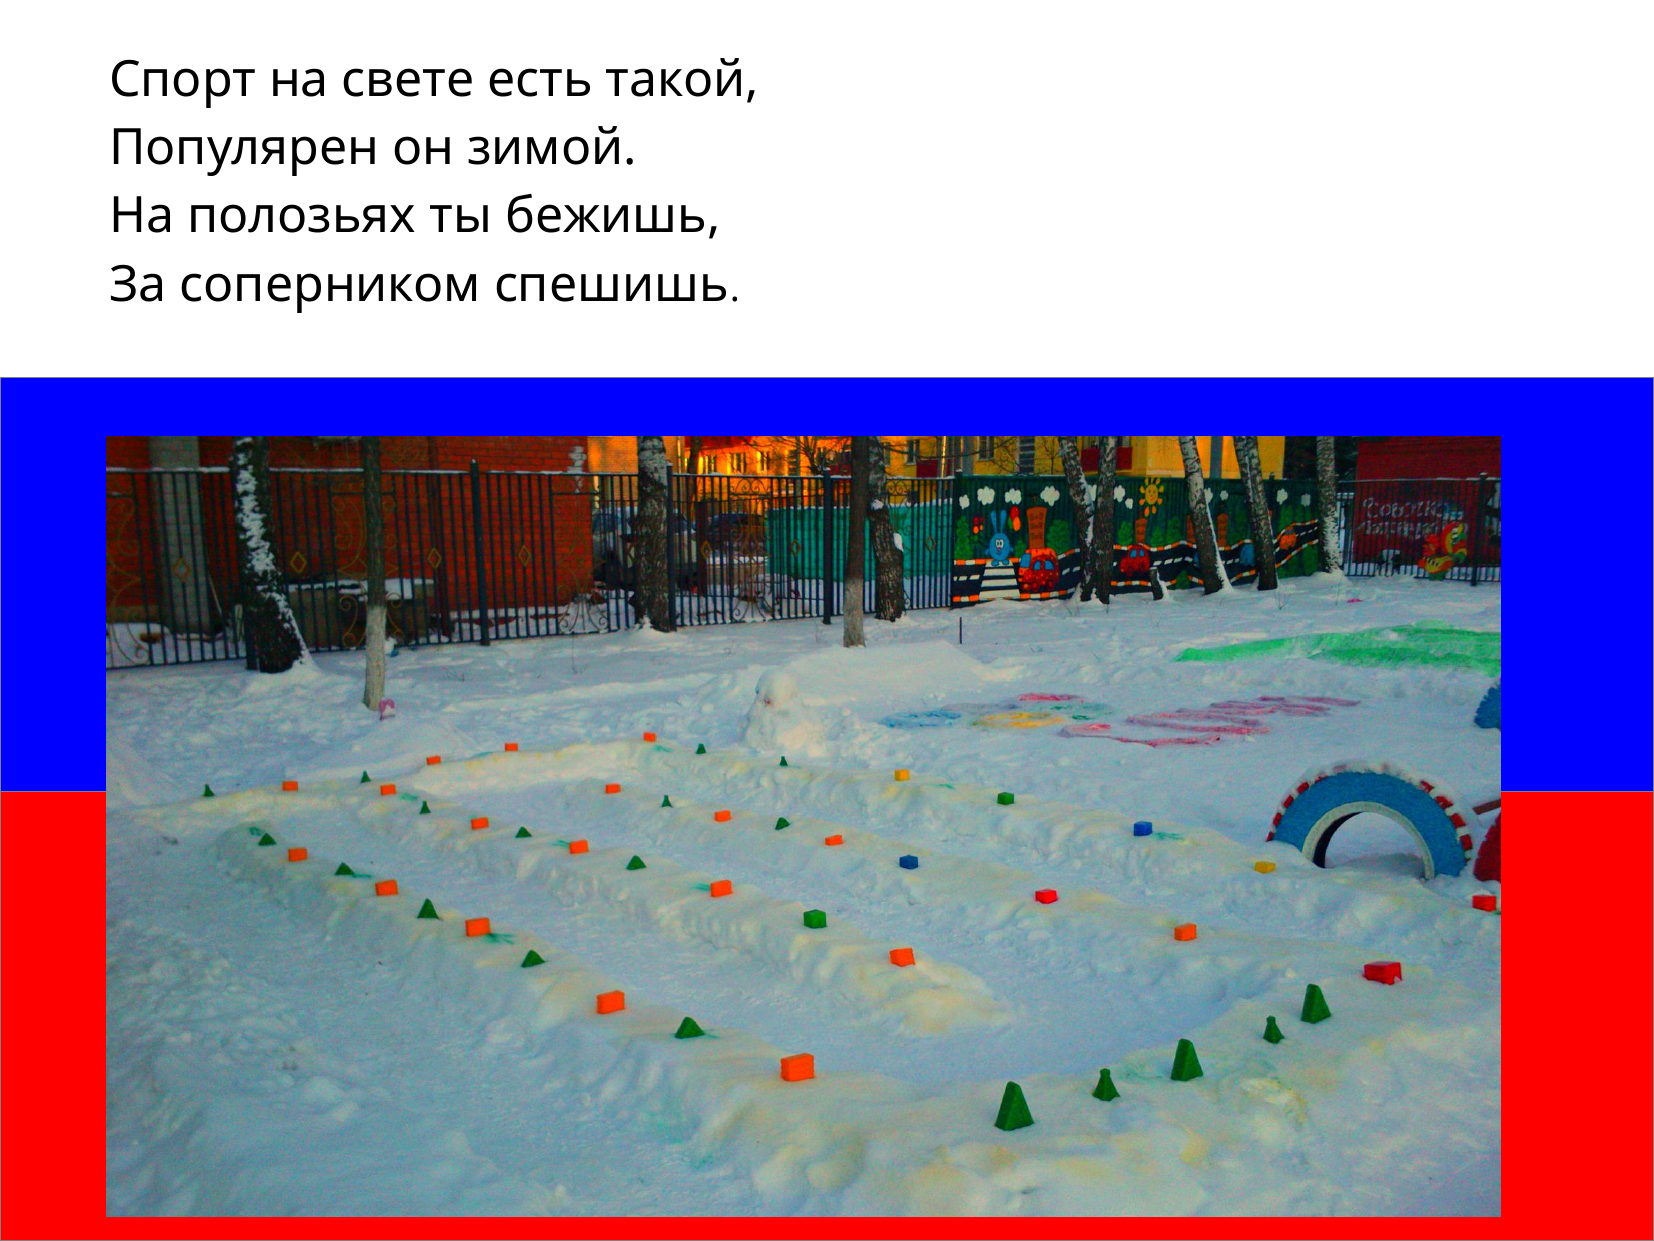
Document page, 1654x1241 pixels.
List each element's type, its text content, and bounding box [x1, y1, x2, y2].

text_box Спорт на свете есть такой, Популярен он зимой. На полозьях ты бежишь, За соперником спешишь. [94, 35, 1063, 343]
text_box [0, 377, 1654, 1241]
picture [106, 436, 1501, 1217]
